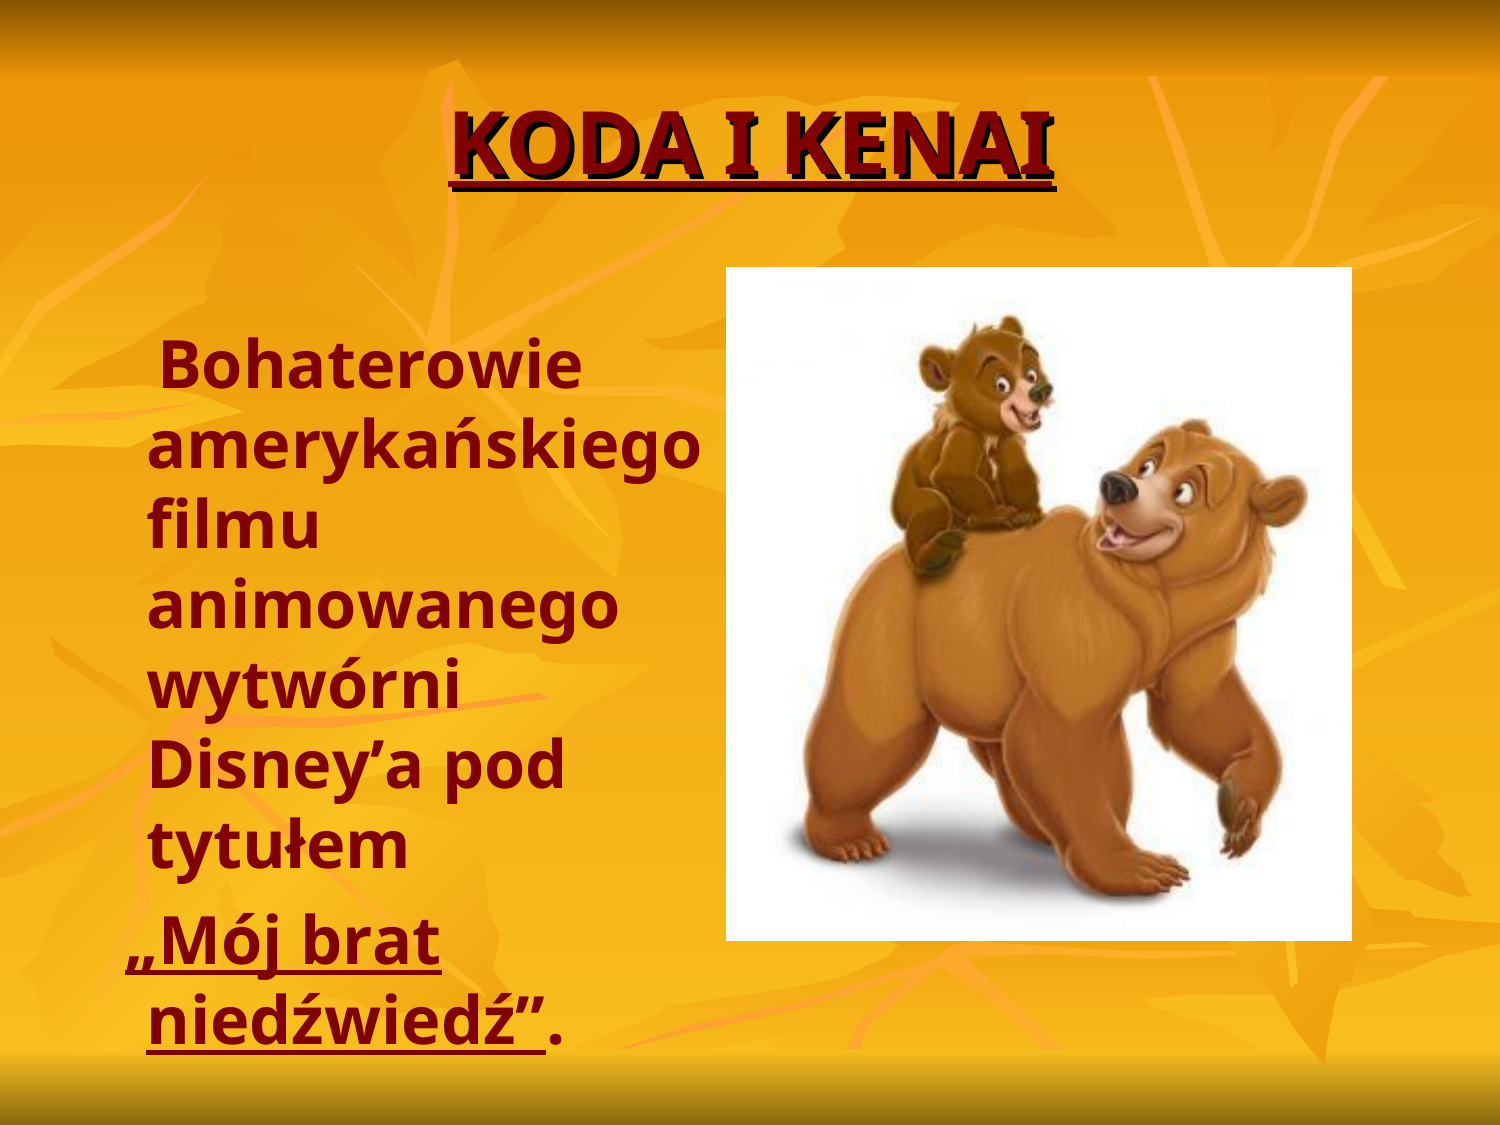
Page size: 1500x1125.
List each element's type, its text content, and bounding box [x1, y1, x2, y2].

picture [726, 267, 1352, 941]
title KODA I KENAI [75, 45, 1426, 234]
list Bohaterowie amerykańskiego filmu animowanego wytwórni Disney’a pod tytułem „Mój brat niedźwiedź”. [75, 314, 738, 1006]
